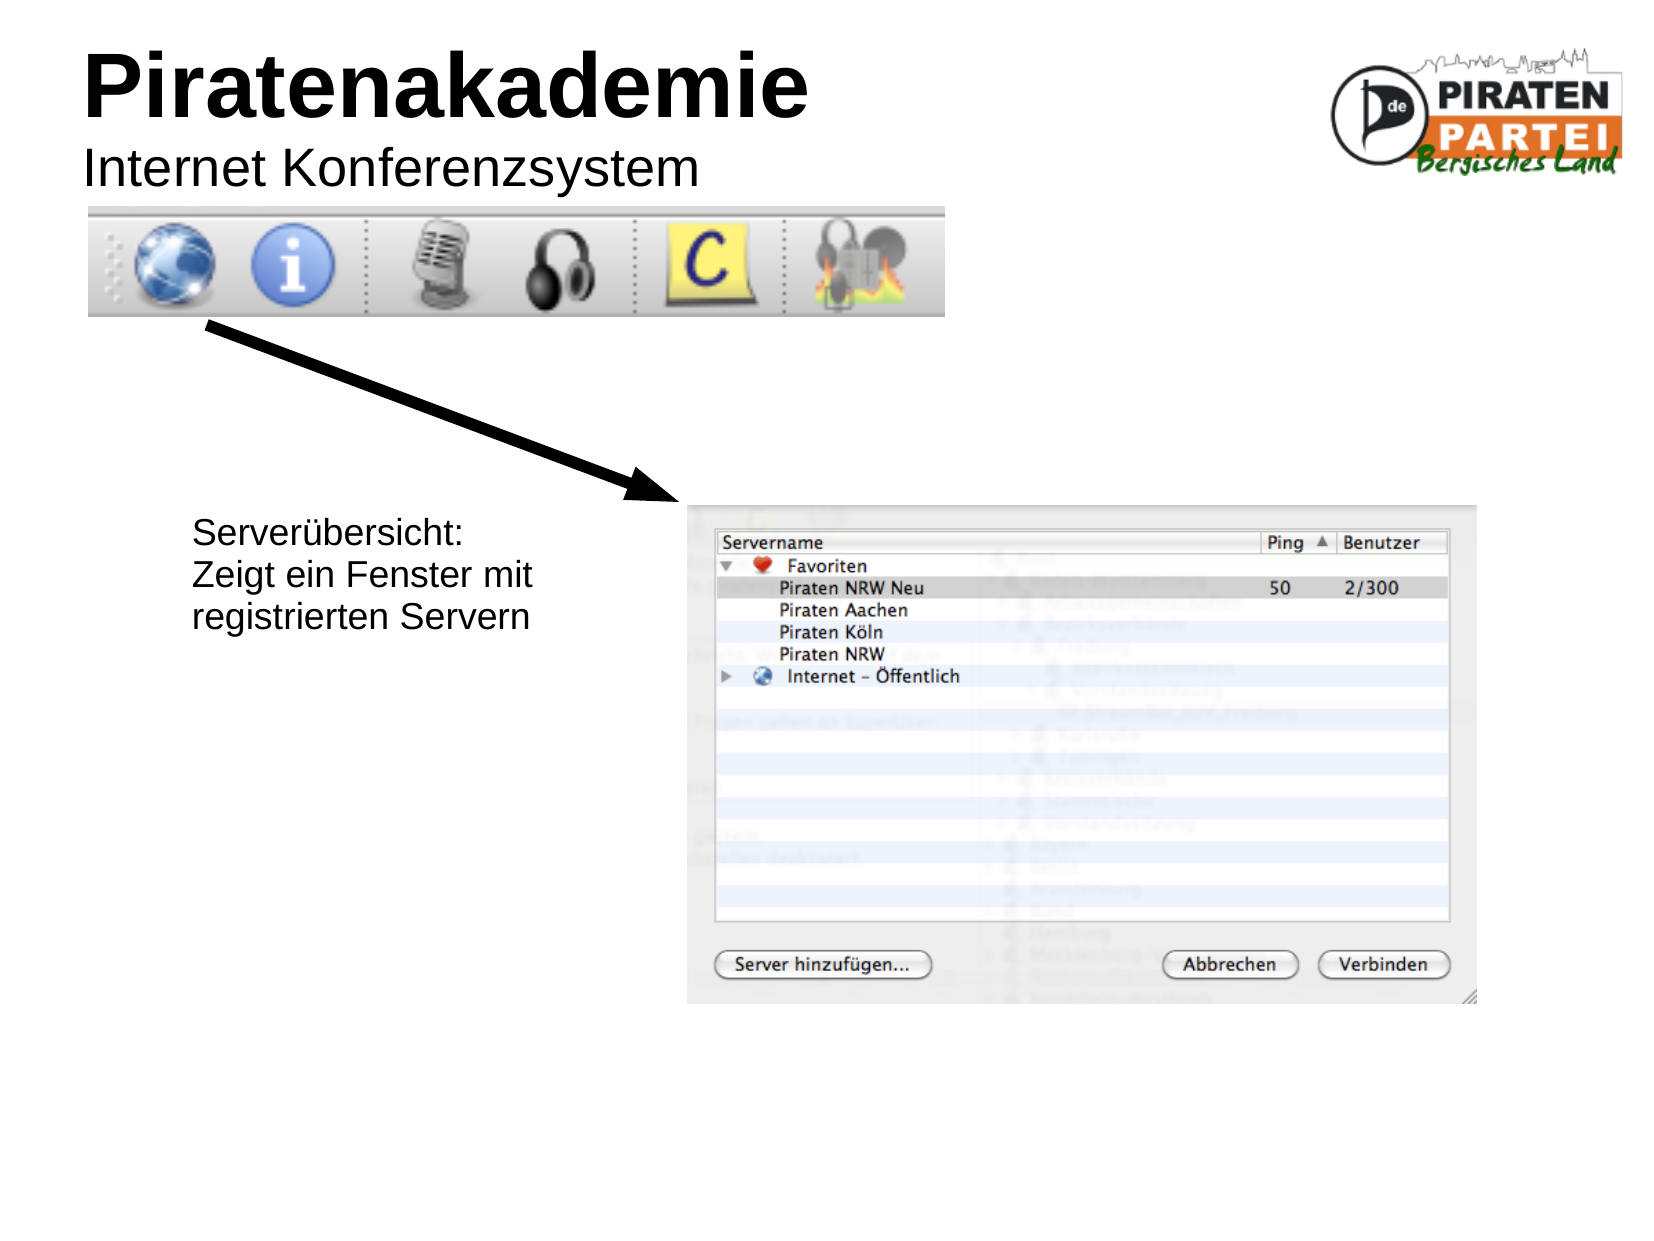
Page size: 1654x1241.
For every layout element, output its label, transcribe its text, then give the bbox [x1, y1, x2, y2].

picture [1328, 47, 1625, 176]
picture [88, 206, 945, 317]
picture [687, 505, 1477, 1004]
text_box Serverübersicht: Zeigt ein Fenster mit registrierten Servern [177, 504, 560, 646]
title Piratenakademie Internet Konferenzsystem [82, 34, 1571, 198]
